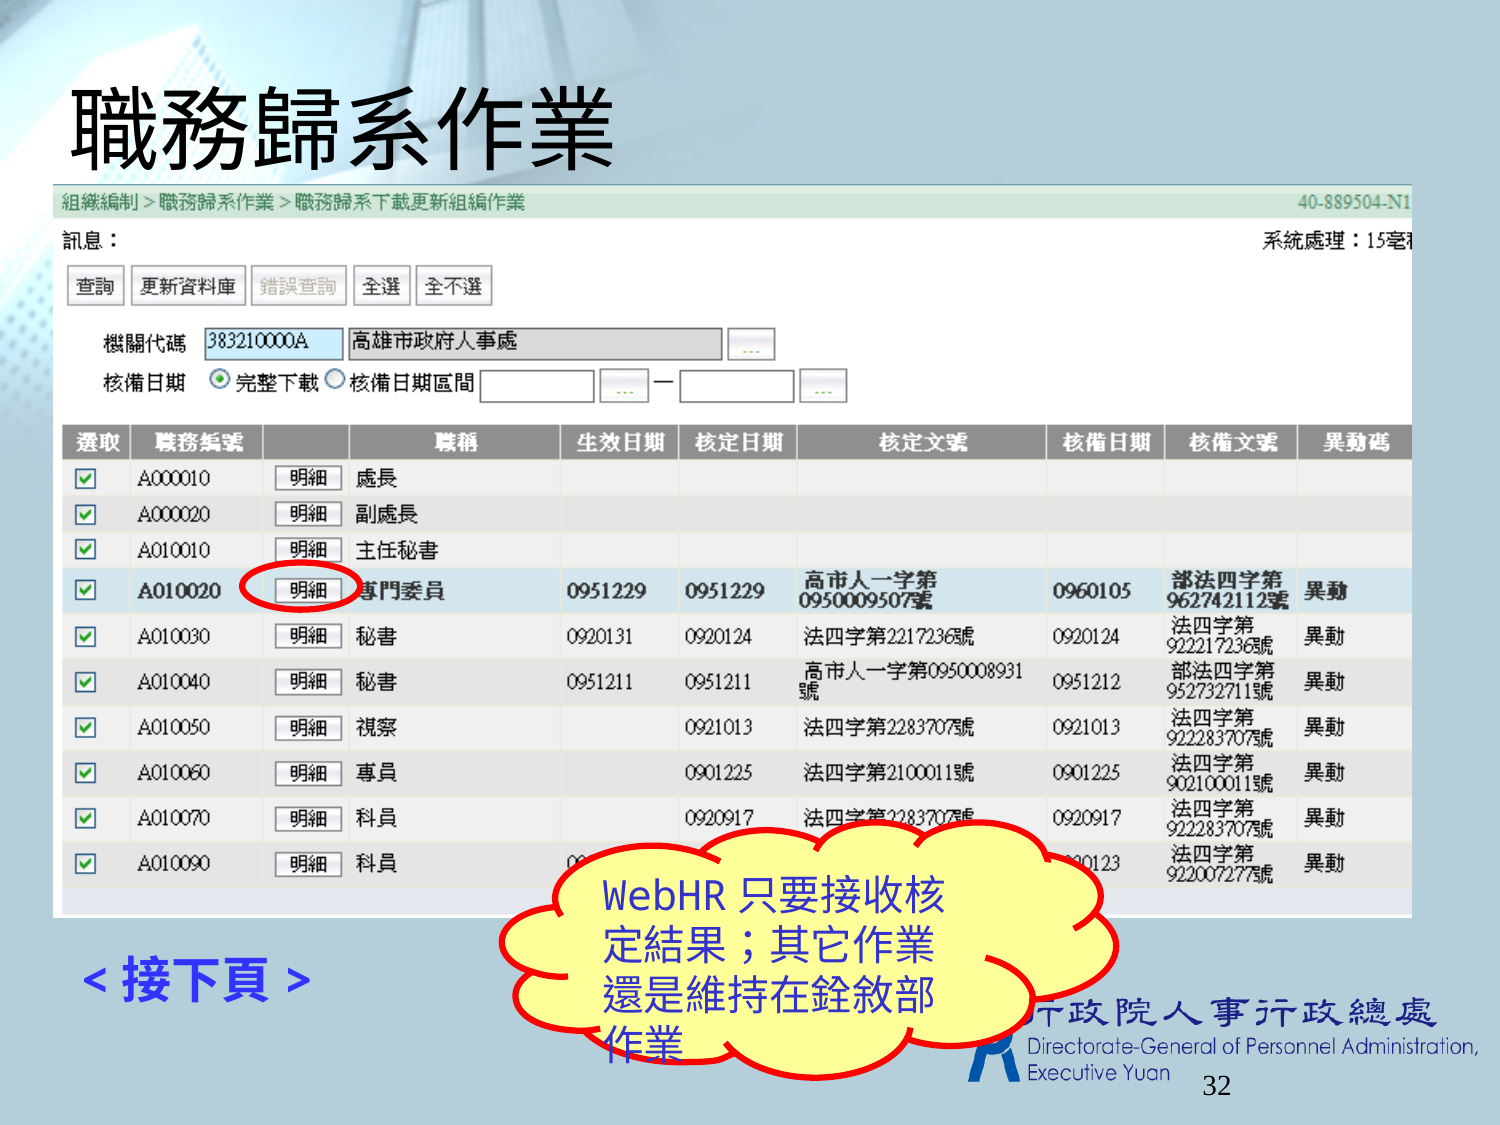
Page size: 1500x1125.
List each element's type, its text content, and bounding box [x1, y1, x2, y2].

title 職務歸系作業 [53, 33, 1388, 222]
text_box [1187, 1058, 1500, 1124]
picture [53, 184, 1412, 918]
text_box <接下頁> [65, 941, 329, 1016]
text_box WebHR只要接收核定結果；其它作業還是維持在銓敘部作業 [501, 822, 1117, 1078]
